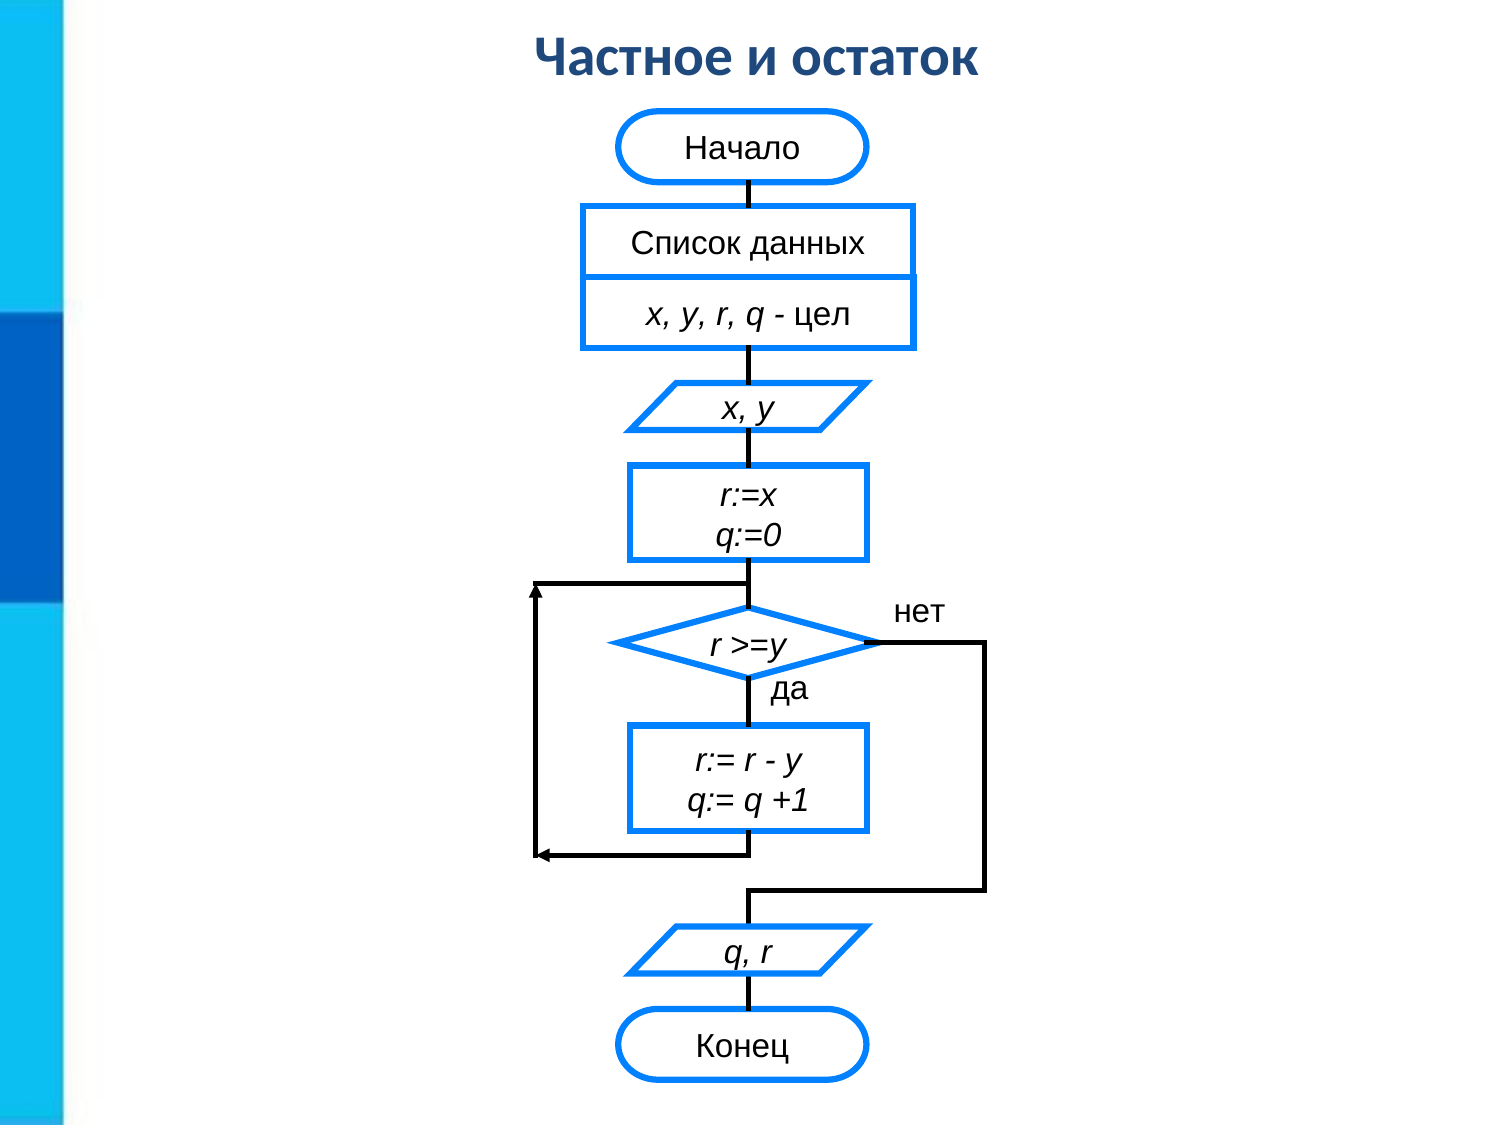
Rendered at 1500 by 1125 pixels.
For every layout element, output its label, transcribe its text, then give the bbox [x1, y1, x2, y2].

text_box x, y [630, 382, 866, 431]
picture [0, 0, 1500, 1125]
text_box r:=x q:=0 [630, 465, 867, 560]
text_box x, y, r, q - цел [583, 276, 914, 348]
text_box Частное и остаток [88, 23, 1426, 95]
text_box нет [878, 589, 961, 637]
text_box Начало [618, 111, 867, 183]
text_box q, r [630, 926, 866, 974]
text_box Список данных [582, 205, 914, 277]
text_box Конец [618, 1008, 867, 1080]
text_box r:= r - y q:= q +1 [630, 725, 867, 832]
text_box да [751, 666, 831, 714]
text_box r >=y [618, 607, 870, 678]
